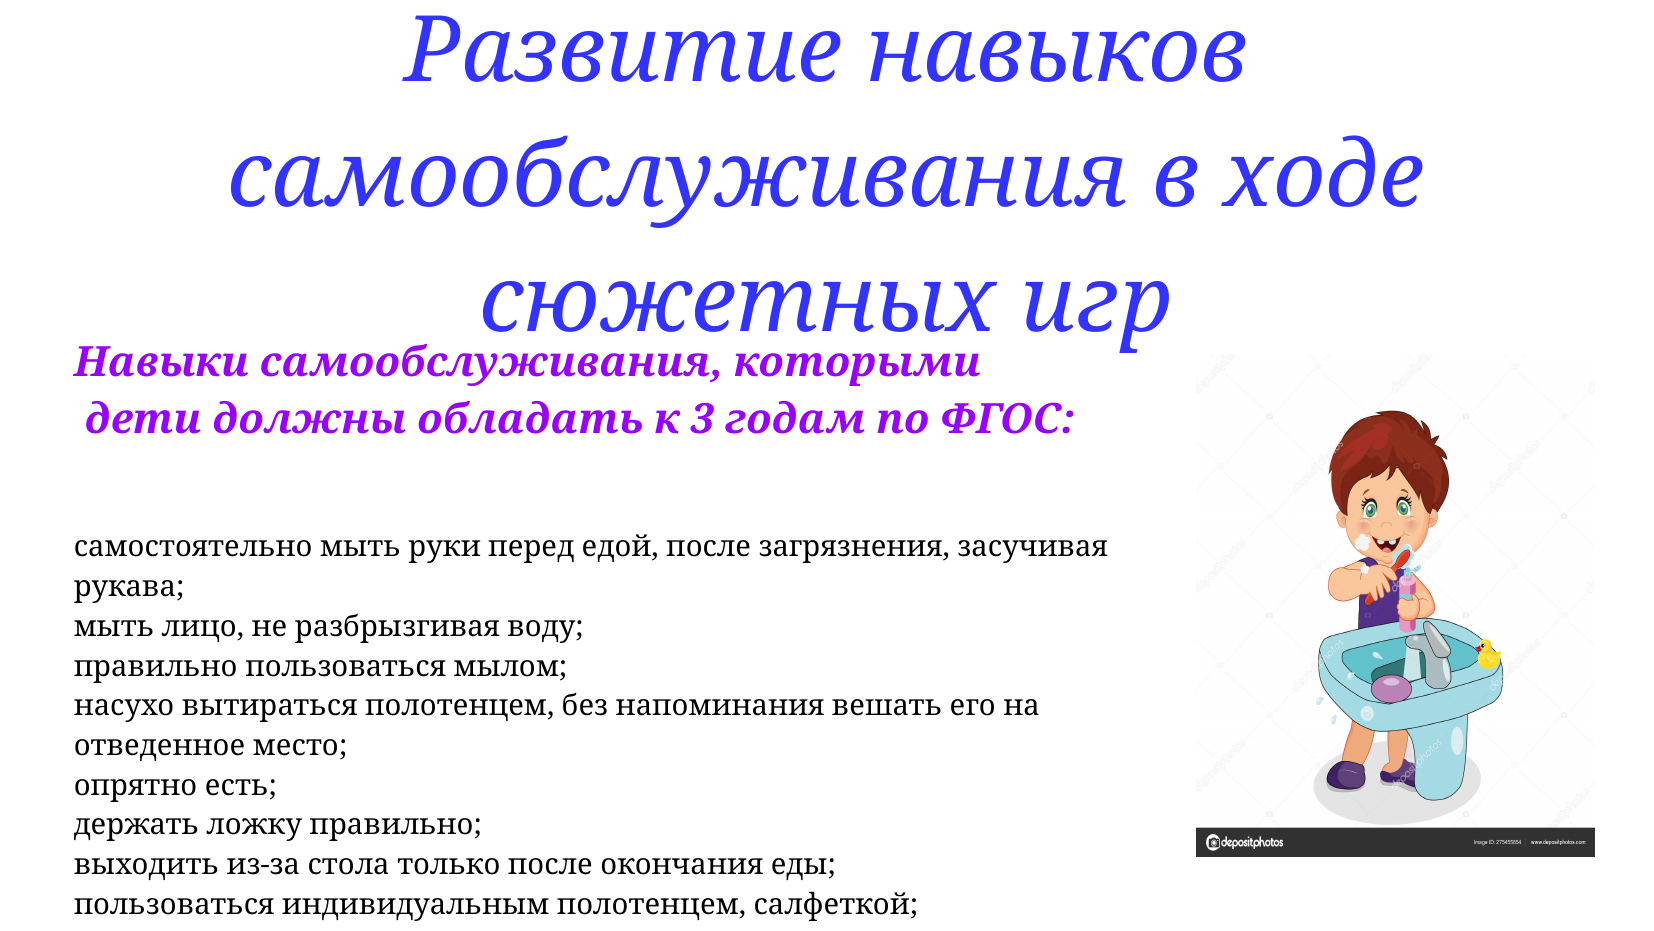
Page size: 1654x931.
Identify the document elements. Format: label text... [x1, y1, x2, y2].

picture [1196, 354, 1595, 857]
text_box Навыки самообслуживания, которыми дети должны обладать к 3 годам по ФГОС: самостоятельно мыть руки перед едой, после загрязнения, засучивая рукава; мыть лицо, не разбрызгивая воду; правильно пользоваться мылом; насухо вытираться полотенцем, без напоминания вешать его на отведенное место; опрятно есть; держать ложку правильно; выходить из-за стола только после окончания еды; пользоваться индивидуальным полотенцем, салфеткой; самостоятельно одеваться – раздеваться, соблюдая определенную последовательность; складывать и вешать одежду на стул, в шкаф; застегивать и расстегивать пуговицы, "молнию", кнопки; зашнуровывать, расшнуровывать обувь; убирать на место игрушки и вещи. [59, 324, 1211, 916]
title Развитие навыков самообслуживания в ходе сюжетных игр [82, 33, 1571, 309]
